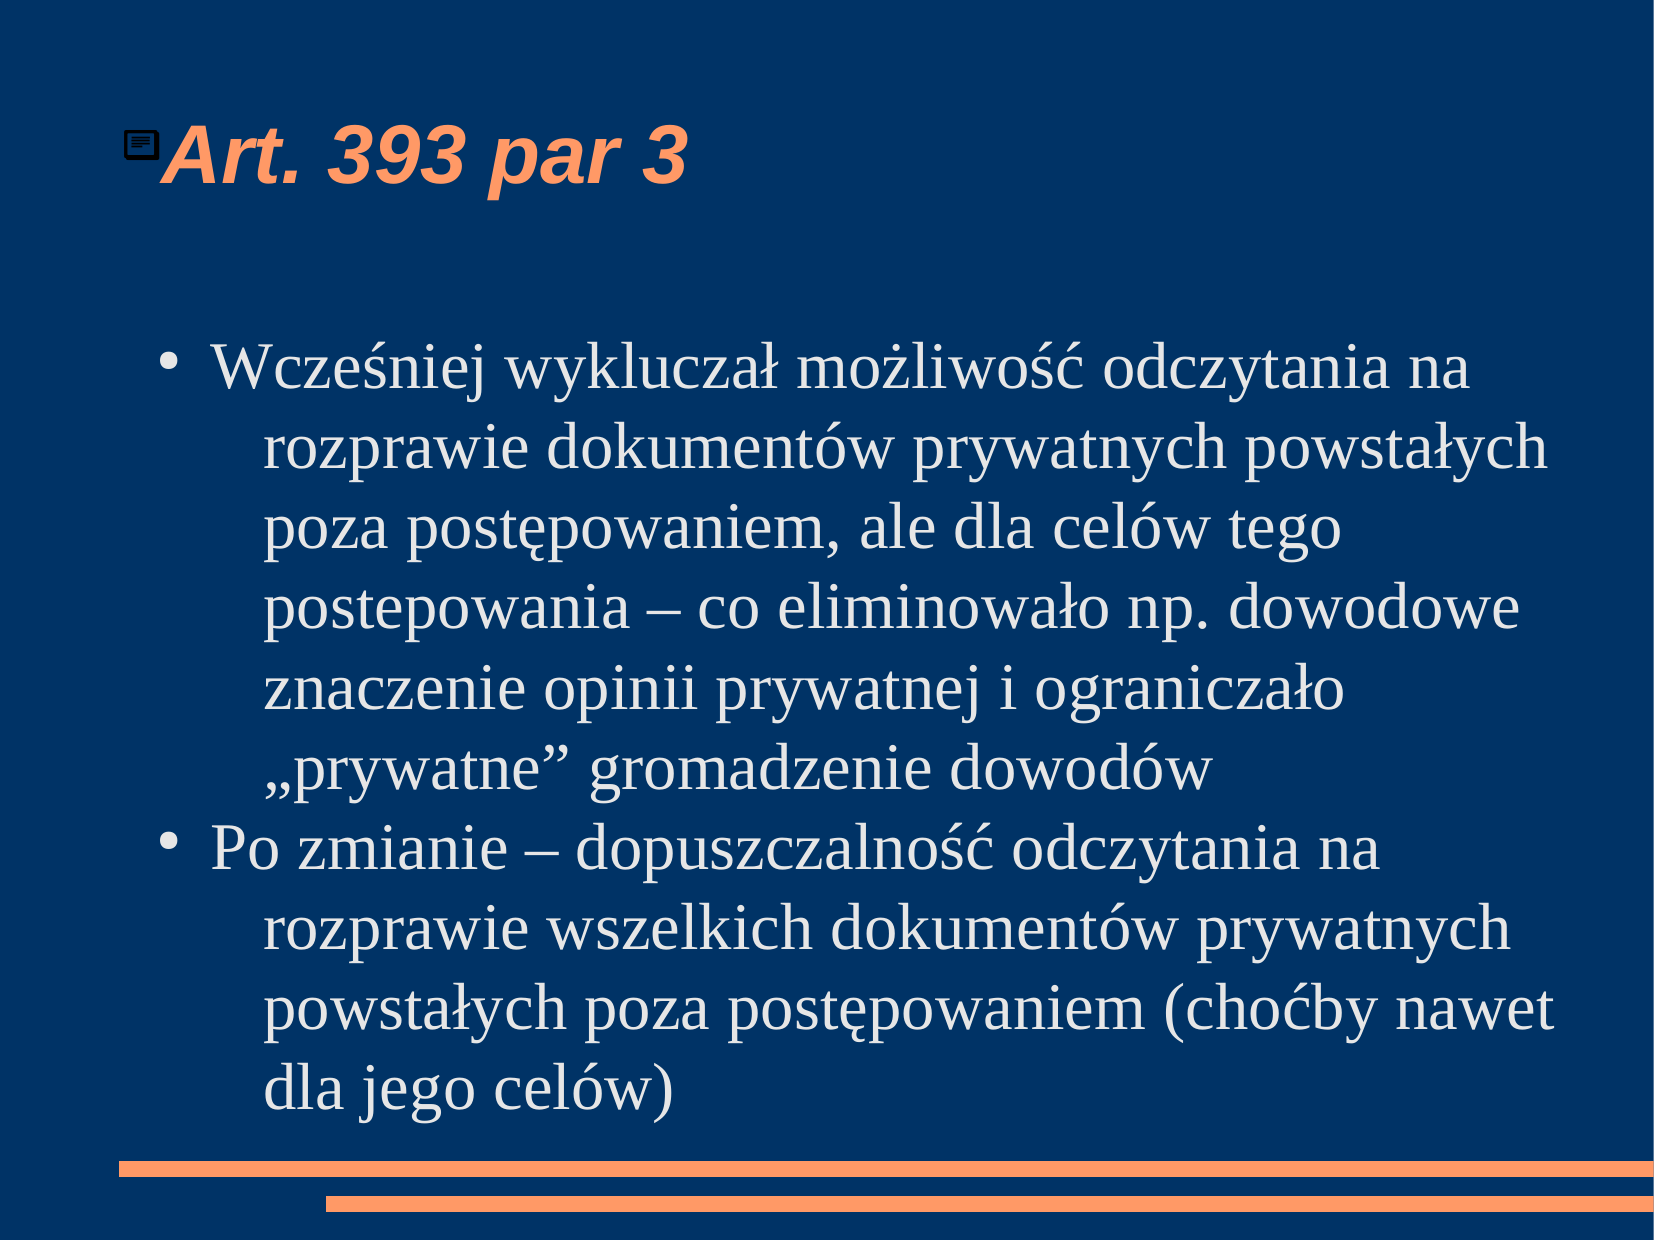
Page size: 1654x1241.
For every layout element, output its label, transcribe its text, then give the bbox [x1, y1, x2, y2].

list Wcześniej wykluczał możliwość odczytania na rozprawie dokumentów prywatnych powstałych poza postępowaniem, ale dla celów tego postepowania – co eliminowało np. dowodowe znaczenie opinii prywatnej i ograniczało „prywatne” gromadzenie dowodów Po zmianie – dopuszczalność odczytania na rozprawie wszelkich dokumentów prywatnych powstałych poza postępowaniem (choćby nawet dla jego celów) [121, 322, 1561, 1132]
title Art. 393 par 3 [121, 46, 1534, 254]
